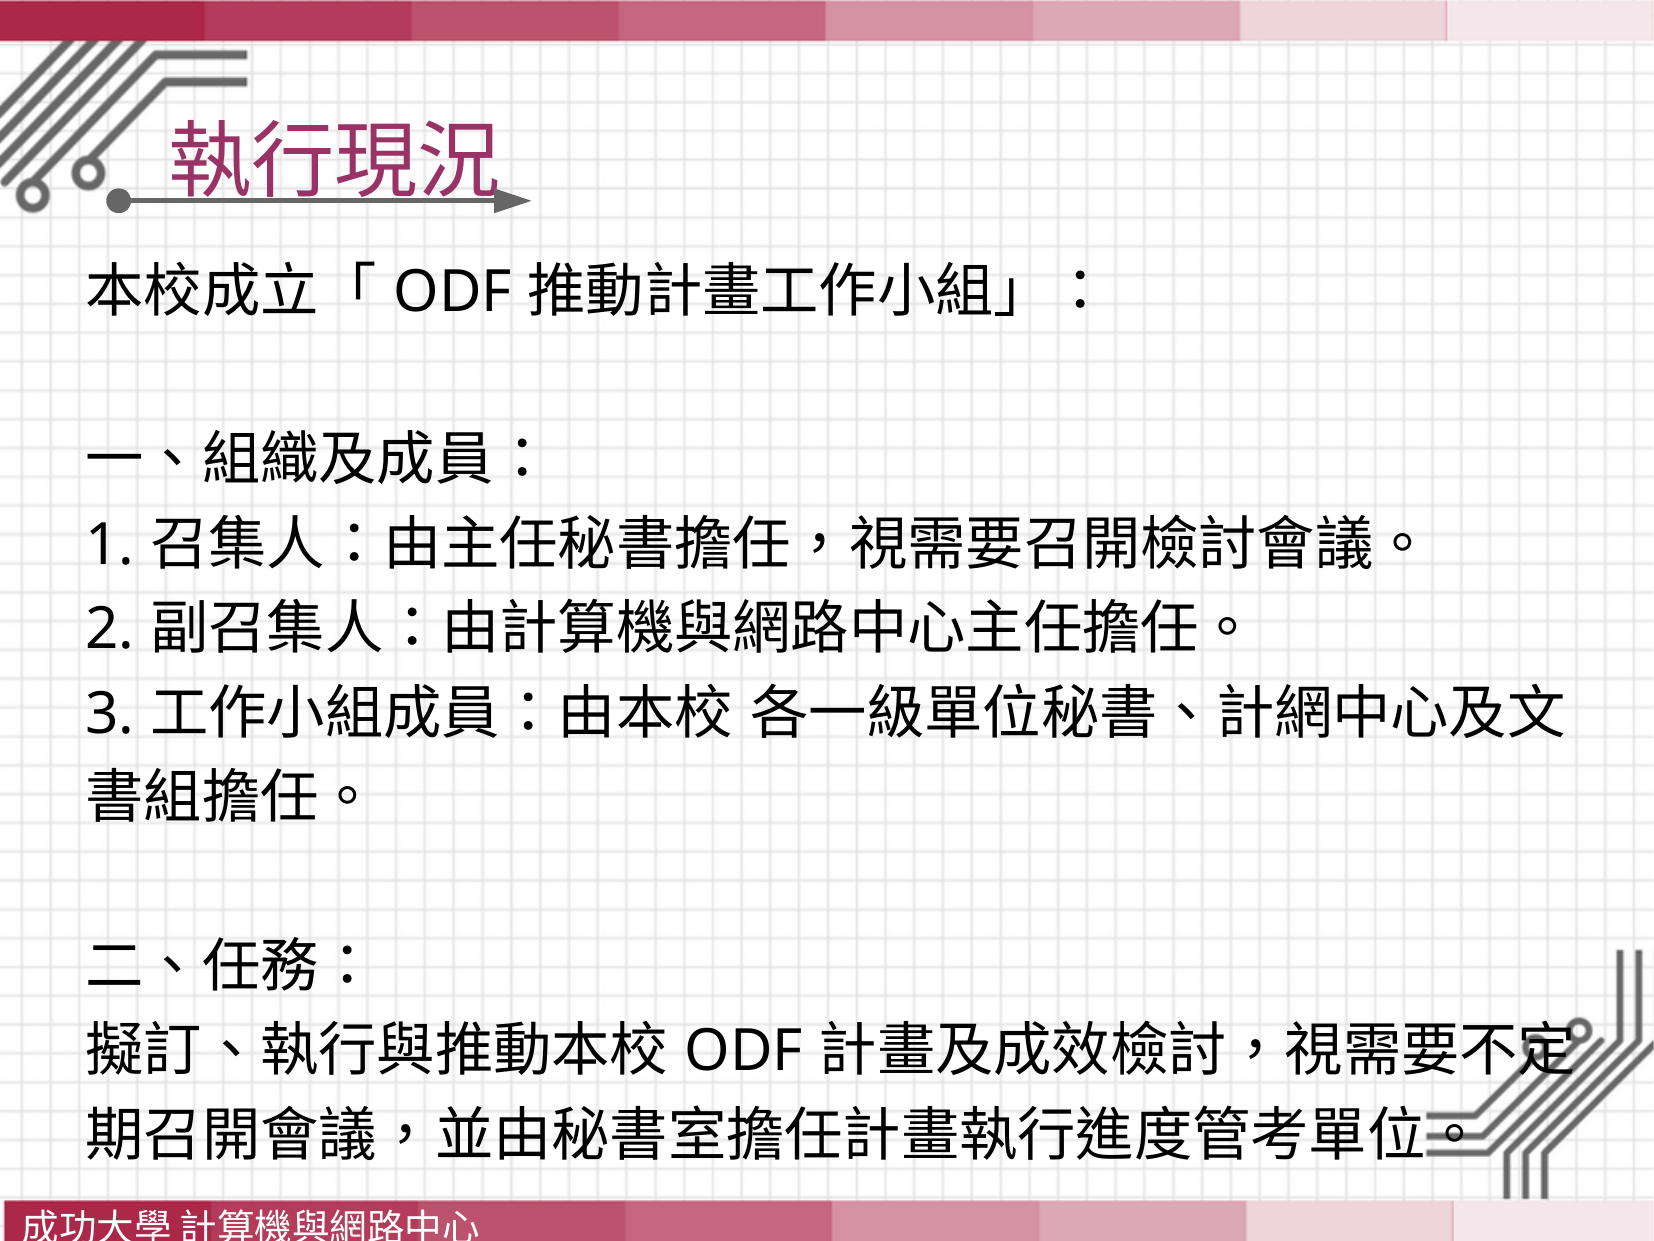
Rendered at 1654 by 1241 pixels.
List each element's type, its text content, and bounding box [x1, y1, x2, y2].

text_box 執行現況 [153, 86, 544, 213]
picture [0, 0, 1654, 1241]
text_box 成功大學 計算機與網路中心 [6, 1190, 497, 1241]
text_box 本校成立「ODF推動計畫工作小組」： 一、組織及成員： 1.召集人：由主任秘書擔任，視需要召開檢討會議。 2.副召集人：由計算機與網路中心主任擔任。 3.工作小組成員：由本校 各一級單位秘書、計網中心及文書組擔任。 二、任務： 擬訂、執行與推動本校ODF計畫及成效檢討，視需要不定期召開會議，並由秘書室擔任計畫執行進度管考單位。 [70, 236, 1595, 1057]
text_box 執行現況 [153, 203, 494, 213]
